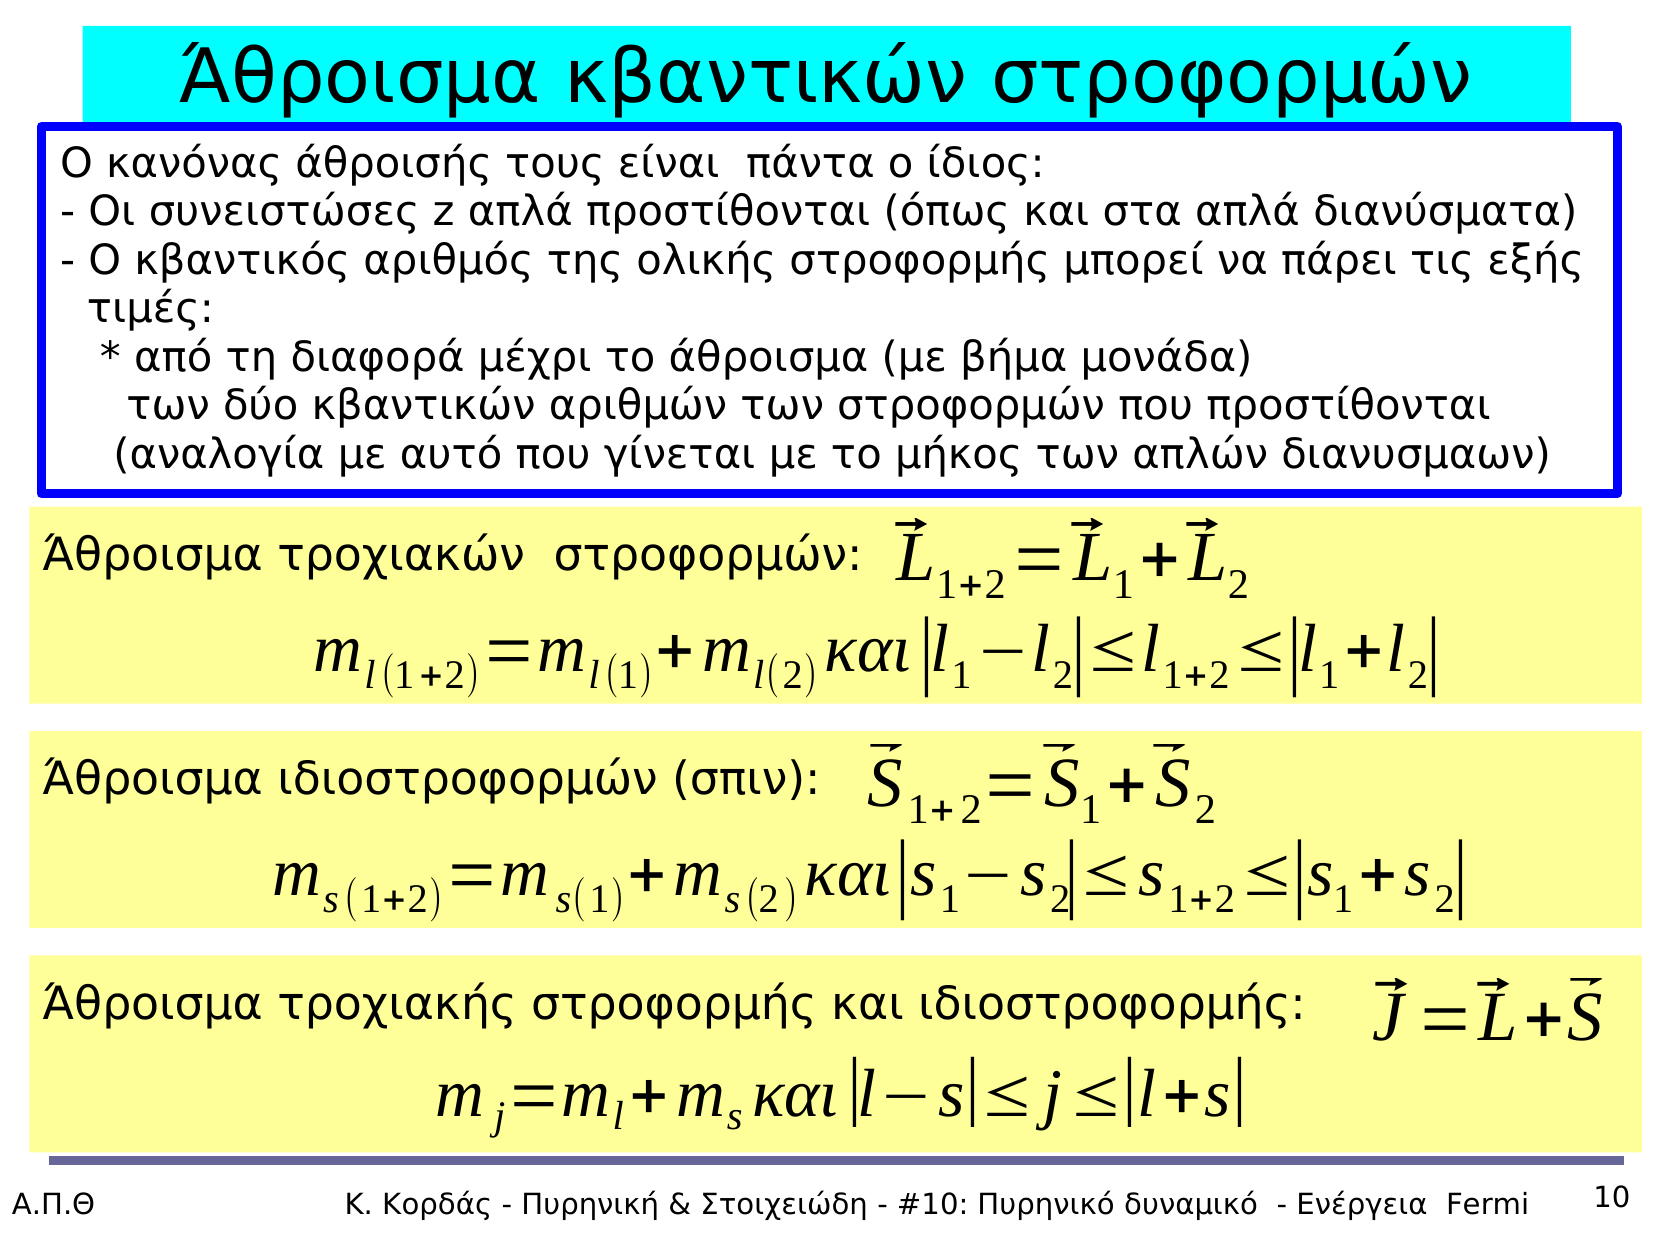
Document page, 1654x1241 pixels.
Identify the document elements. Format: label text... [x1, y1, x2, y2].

chart [874, 518, 1266, 609]
title Άθροισμα κβαντικών στροφορμών [82, 25, 1571, 122]
text_box [37, 112, 68, 123]
text_box [29, 506, 1642, 704]
chart [418, 1052, 1269, 1140]
text_box Άθροισμα τροχιακής στροφορμής και ιδιοστροφορμής: [27, 969, 1322, 1038]
text_box [29, 955, 1642, 1153]
chart [255, 744, 1489, 926]
text_box Άθροισμα τροχιακών στροφορμών: [27, 520, 874, 589]
chart [1355, 978, 1625, 1058]
chart [296, 612, 1465, 703]
text_box [29, 731, 1642, 928]
text_box Ο κανόνας άθροισής τους είναι πάντα ο ίδιος: - Οι συνειστώσες z απλά προστίθονται (όπως και στα απλά διανύσματα) - Ο κβαντικός αριθμός της ολικής στροφορμής μπορεί να πάρει τις εξής τιμές: * από τη διαφορά μέχρι το άθροισμα (με βήμα μονάδα) των δύο κβαντικών αριθμών των στροφορμών που προστίθονται (αναλογία με αυτό που γίνεται με το μήκος των απλών διανυσμαων) [41, 126, 1618, 494]
text_box Άθροισμα ιδιοστροφορμών (σπιν): [27, 744, 836, 814]
